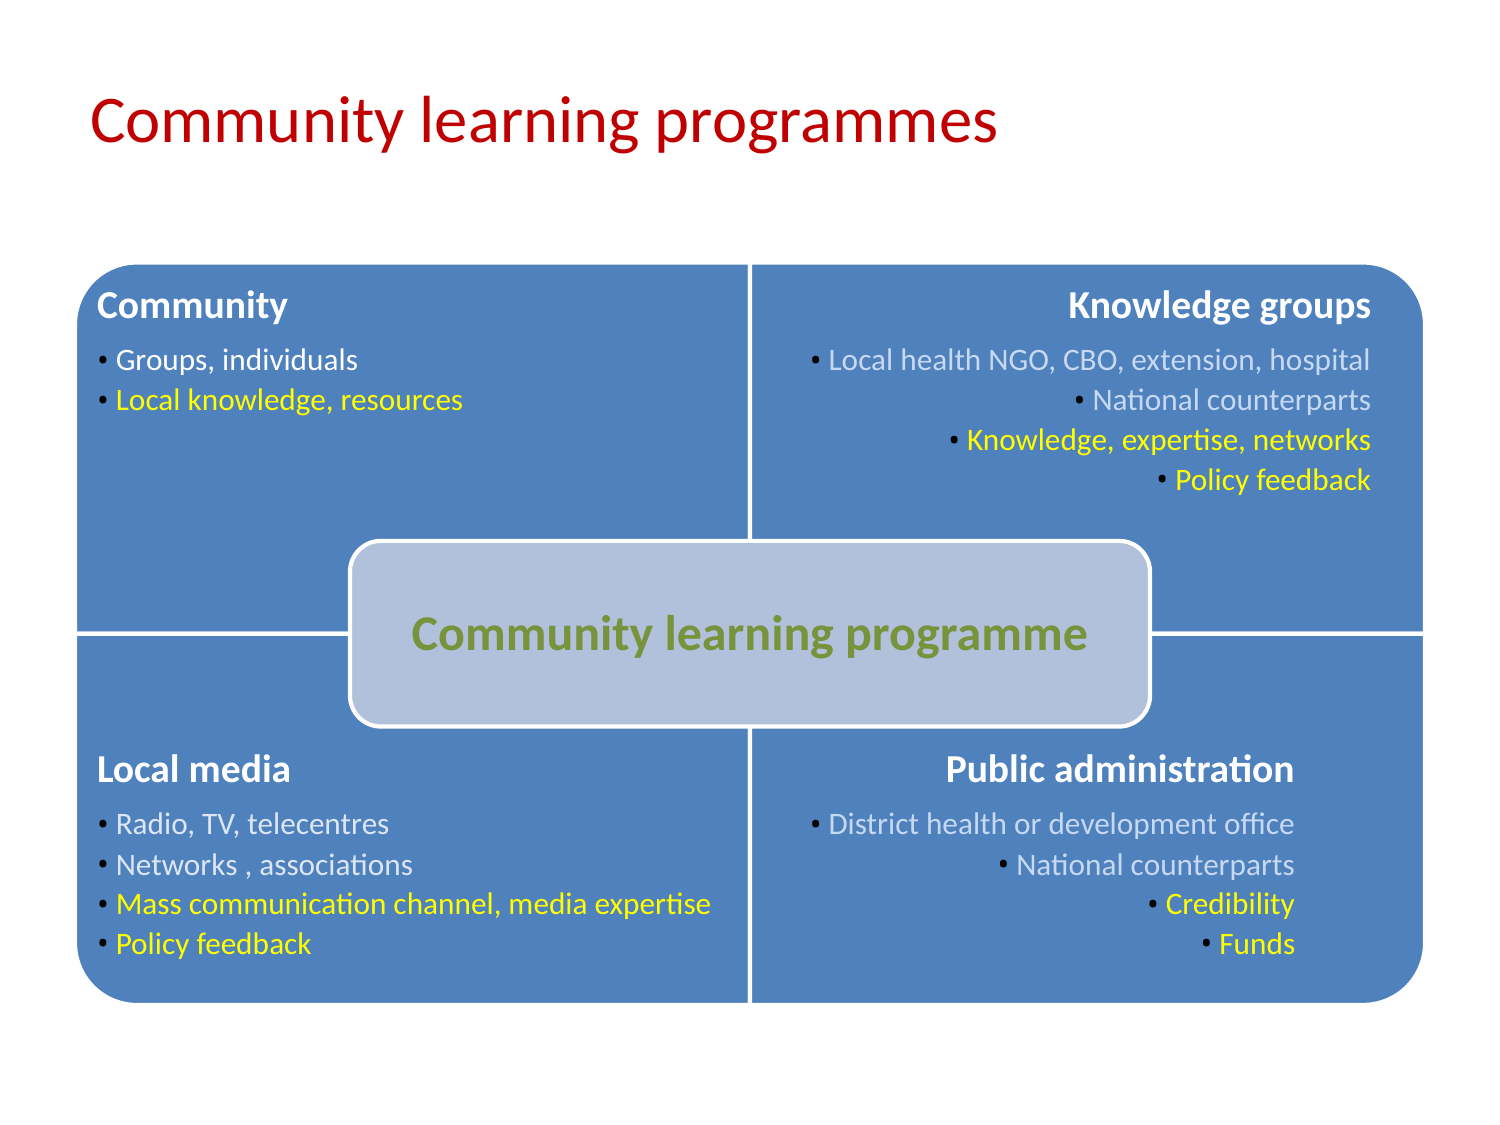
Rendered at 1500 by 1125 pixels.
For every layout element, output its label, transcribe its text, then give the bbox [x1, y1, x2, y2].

text_box Community Groups, individuals Local knowledge, resources [75, 262, 750, 633]
text_box Knowledge groups Local health NGO, CBO, extension, hospital National counterparts Knowledge, expertise, networks Policy feedback [750, 262, 1426, 633]
text_box Public administration District health or development office National counterparts Credibility Funds [750, 633, 1426, 1005]
text_box Community learning programme [349, 540, 1151, 727]
text_box Local media Radio, TV, telecentres Networks , associations Mass communication channel, media expertise Policy feedback [75, 633, 751, 1006]
title Community learning programmes [75, 12, 1426, 201]
